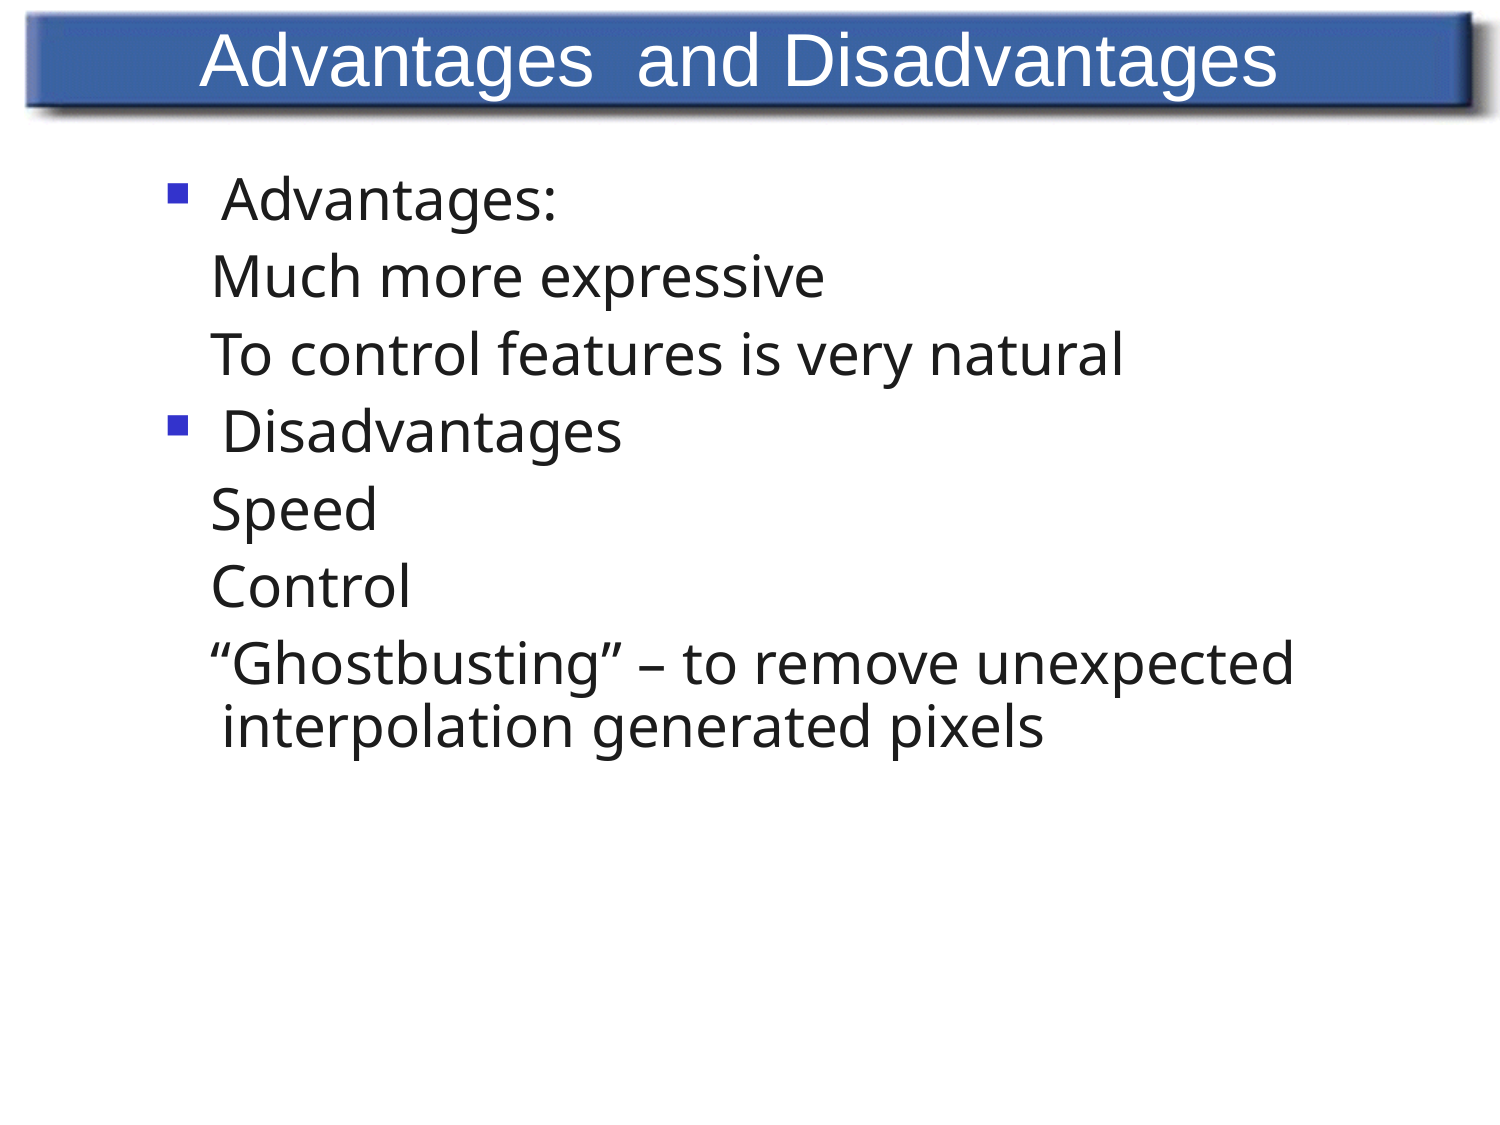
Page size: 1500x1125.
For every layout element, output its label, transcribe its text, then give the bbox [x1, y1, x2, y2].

picture [24, 9, 1500, 125]
title Advantages and Disadvantages [110, 3, 1389, 110]
list Advantages: Much more expressive To control features is very natural Disadvantages Speed Control “Ghostbusting” – to remove unexpected interpolation generated pixels [150, 162, 1426, 924]
